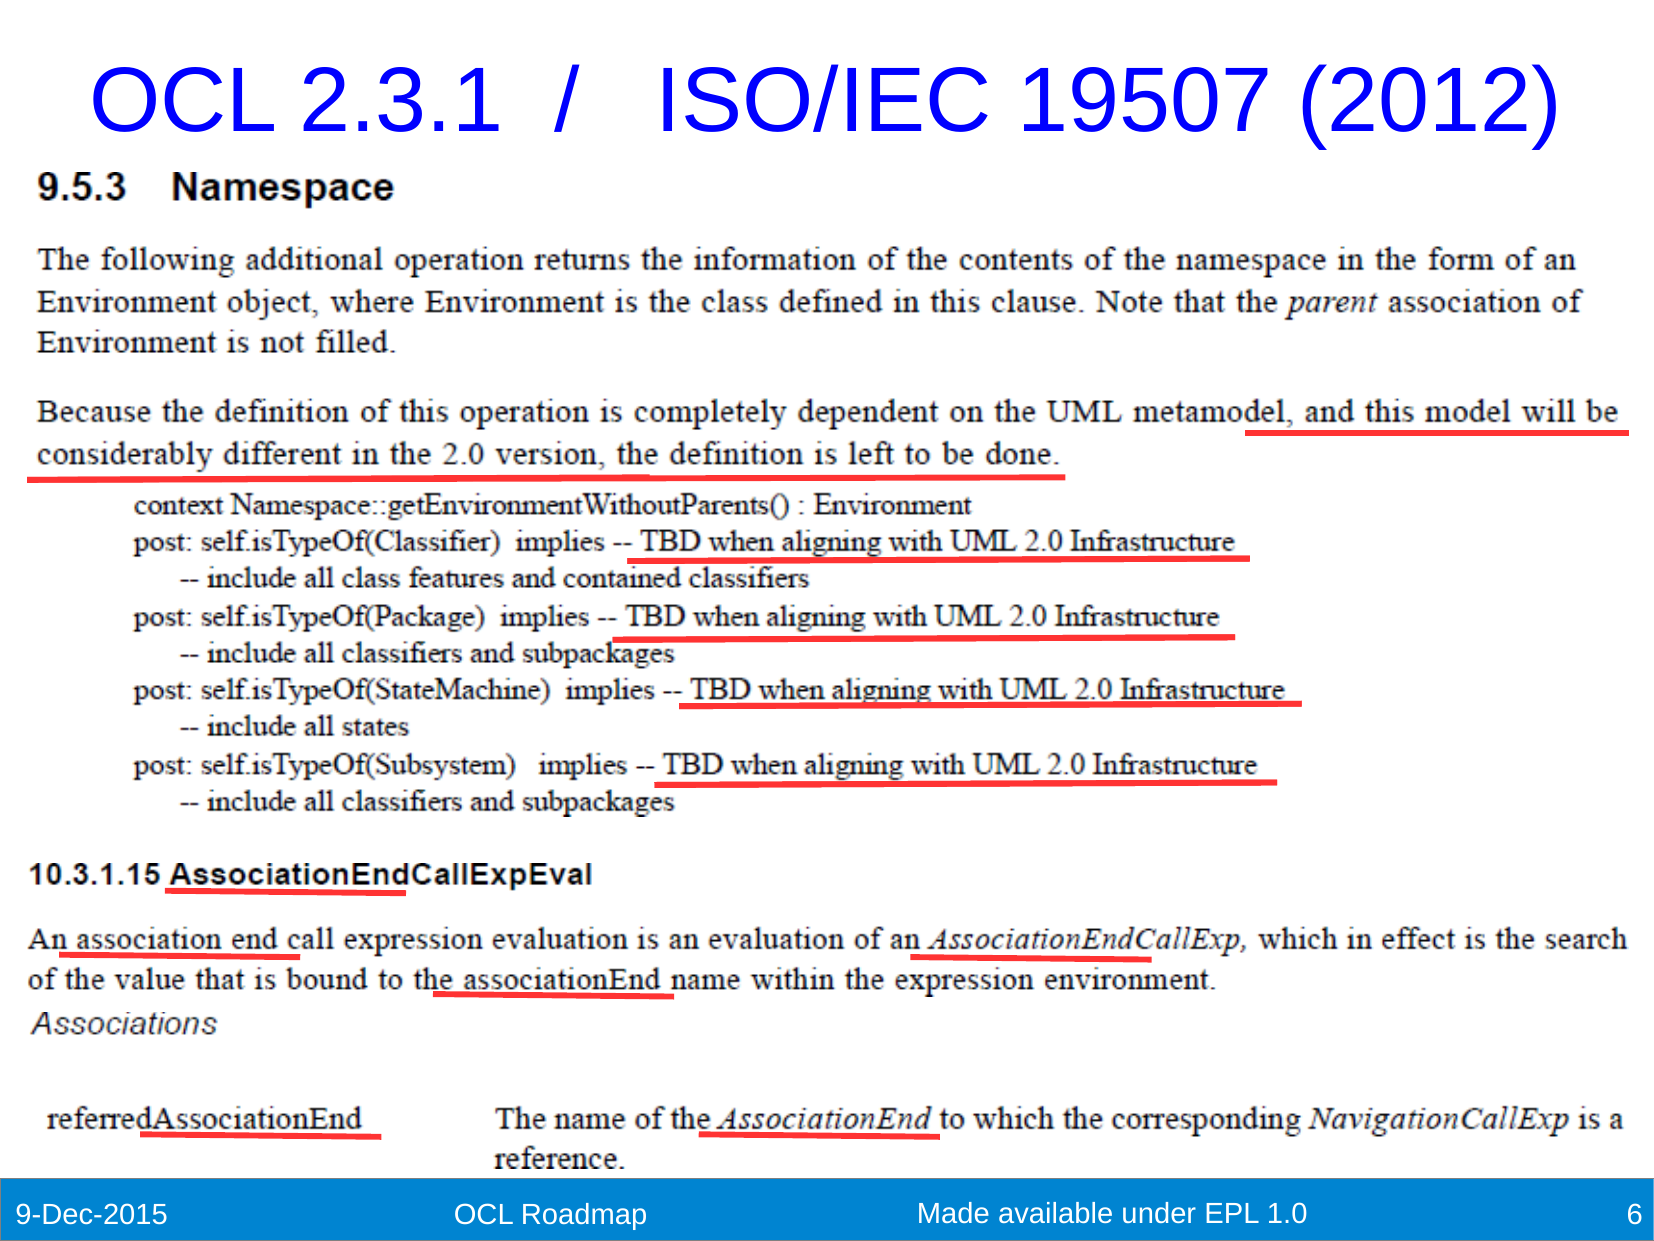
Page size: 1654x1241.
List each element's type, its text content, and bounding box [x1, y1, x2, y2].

picture [35, 172, 1620, 817]
picture [27, 863, 1629, 997]
picture [29, 1012, 1626, 1169]
title OCL 2.3.1 / ISO/IEC 19507 (2012) [82, 34, 1571, 165]
